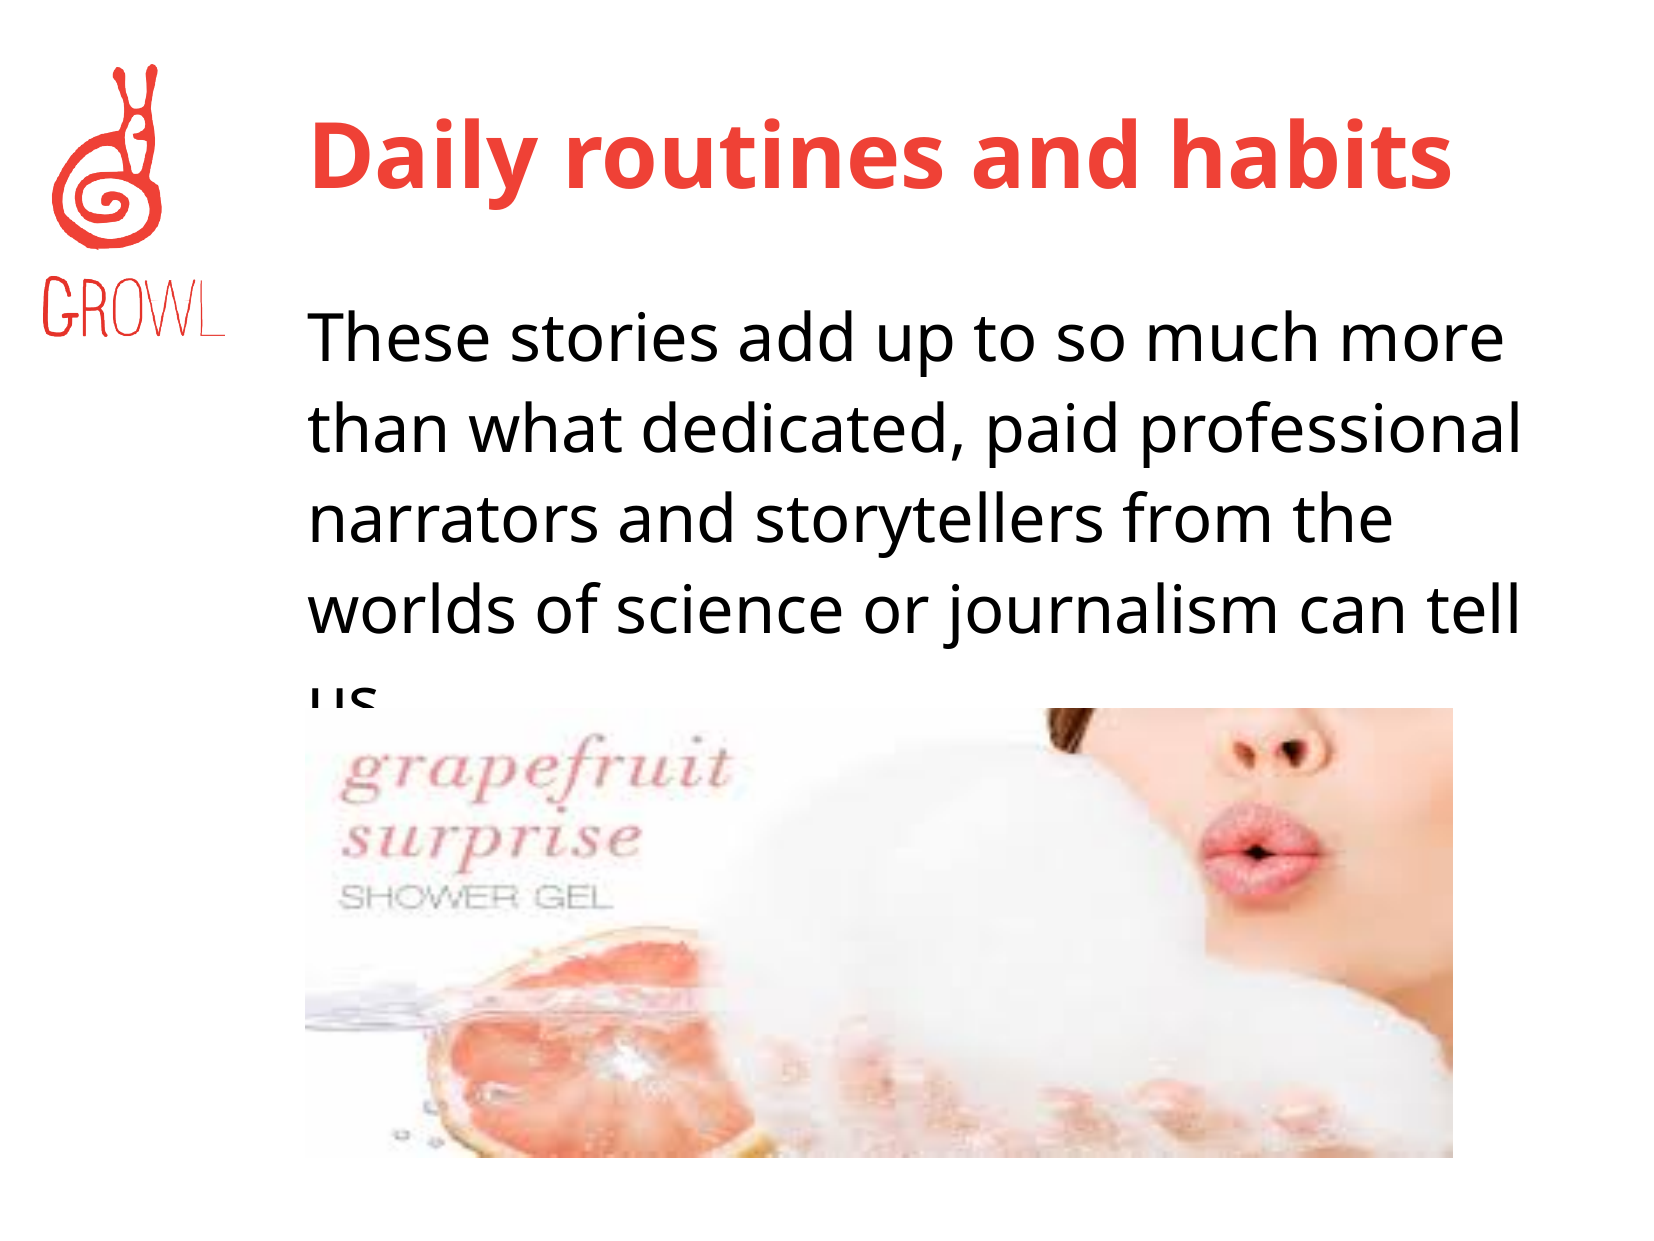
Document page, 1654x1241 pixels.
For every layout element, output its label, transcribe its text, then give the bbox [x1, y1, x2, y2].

picture [305, 708, 1453, 1158]
title Daily routines and habits [307, 49, 1571, 257]
picture [43, 64, 225, 337]
list These stories add up to so much more than what dedicated, paid professional narrators and storytellers from the worlds of science or journalism can tell us. [307, 290, 1538, 1010]
